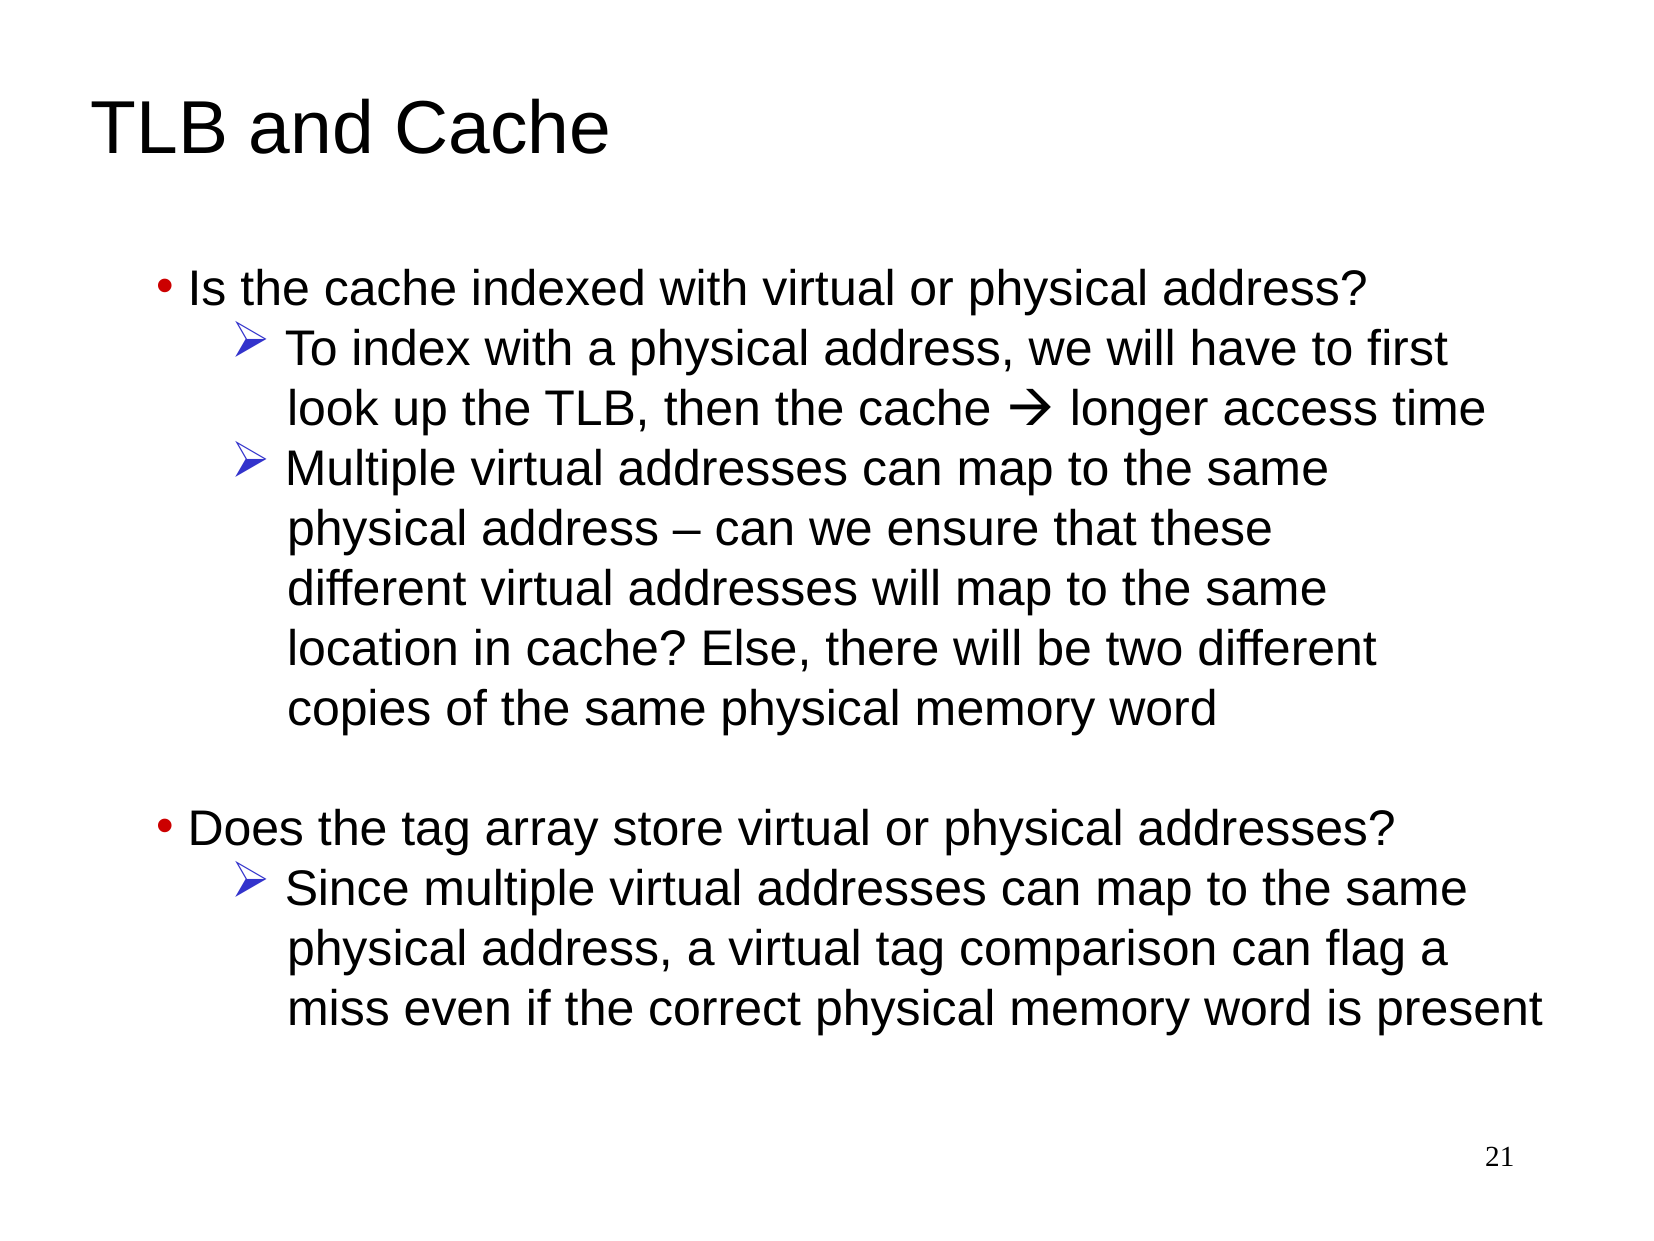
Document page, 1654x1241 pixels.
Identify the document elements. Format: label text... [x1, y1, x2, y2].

text_box TLB and Cache [75, 71, 627, 177]
text_box <number> [1184, 1129, 1530, 1213]
text_box Is the cache indexed with virtual or physical address? To index with a physical address, we will have to first look up the TLB, then the cache  longer access time Multiple virtual addresses can map to the same physical address – can we ensure that these different virtual addresses will map to the same location in cache? Else, there will be two different copies of the same physical memory word Does the tag array store virtual or physical addresses? Since multiple virtual addresses can map to the same physical address, a virtual tag comparison can flag a miss even if the correct physical memory word is present [141, 247, 1559, 1044]
